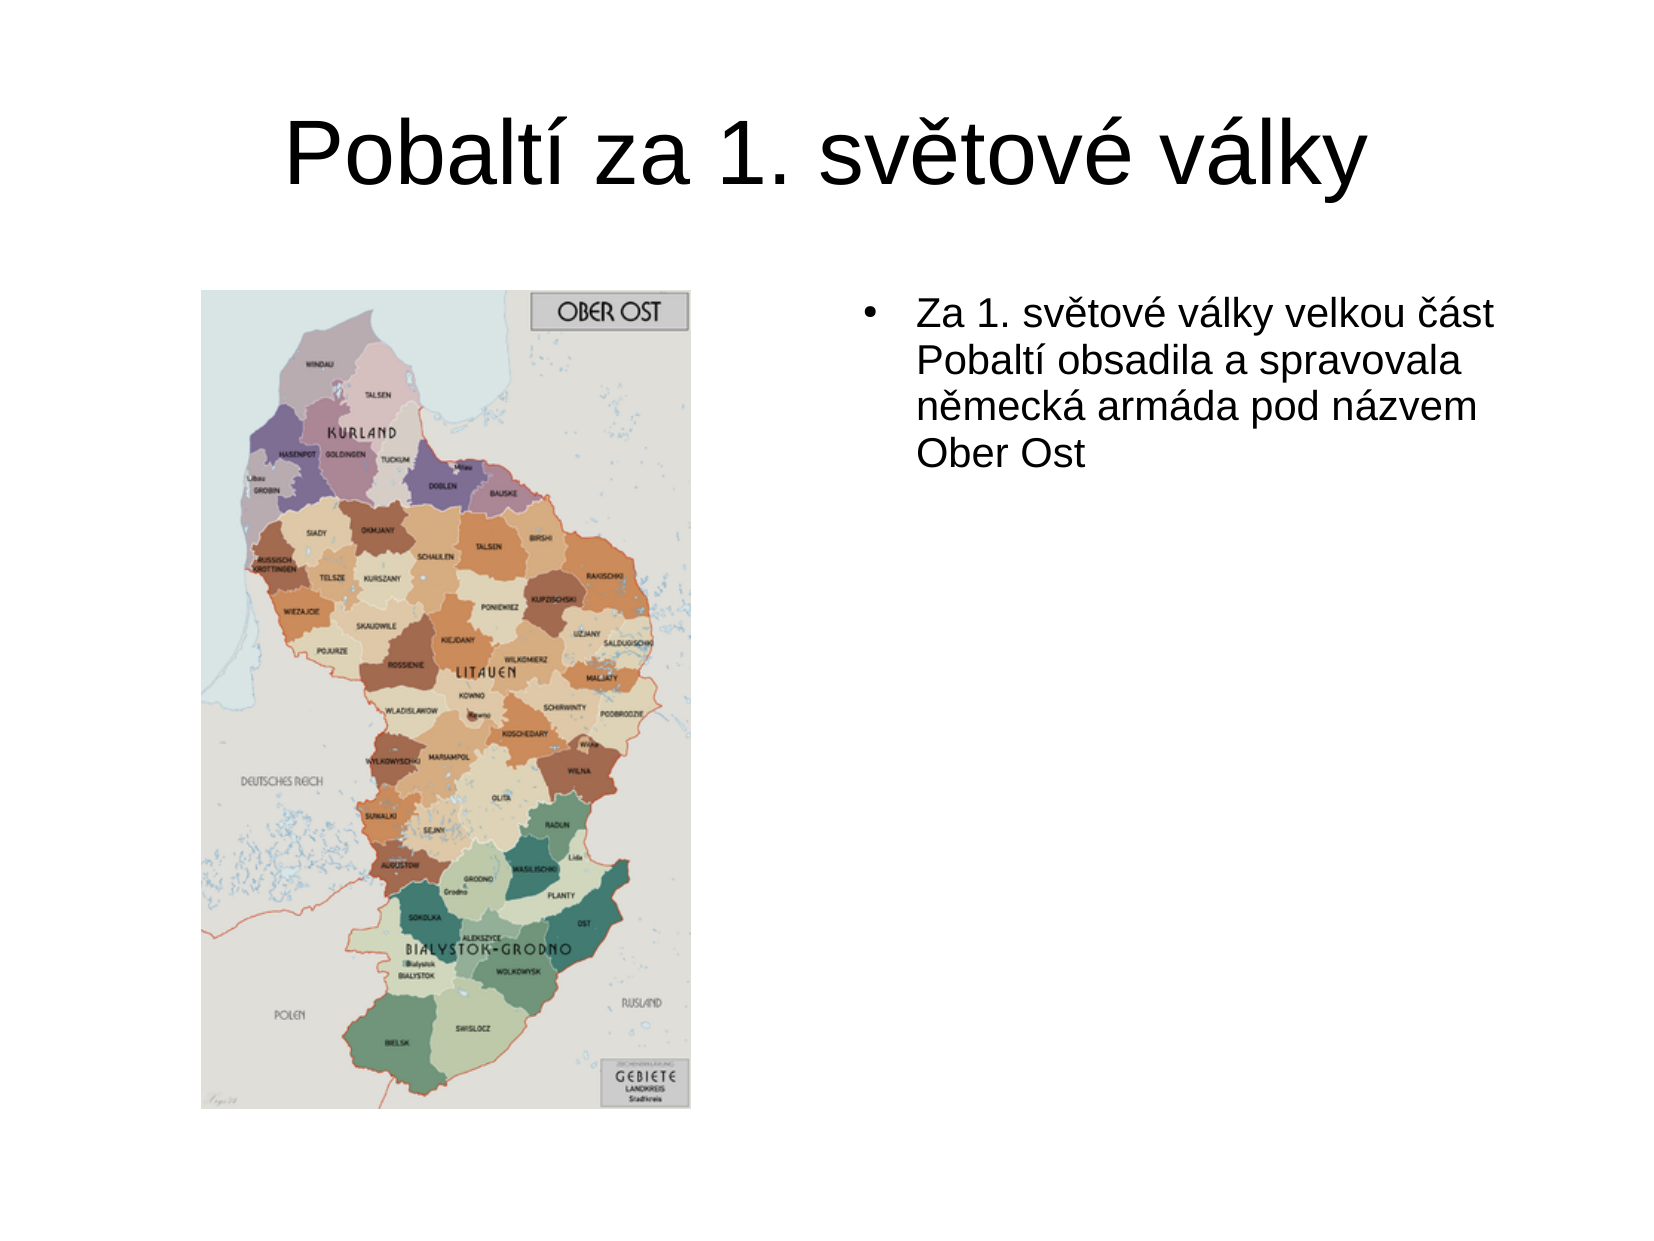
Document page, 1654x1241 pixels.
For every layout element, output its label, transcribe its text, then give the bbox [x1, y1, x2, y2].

title Pobaltí za 1. světové války [82, 49, 1571, 257]
picture [201, 290, 691, 1109]
list Za 1. světové války velkou část Pobaltí obsadila a spravovala německá armáda pod názvem Ober Ost [845, 290, 1572, 1109]
